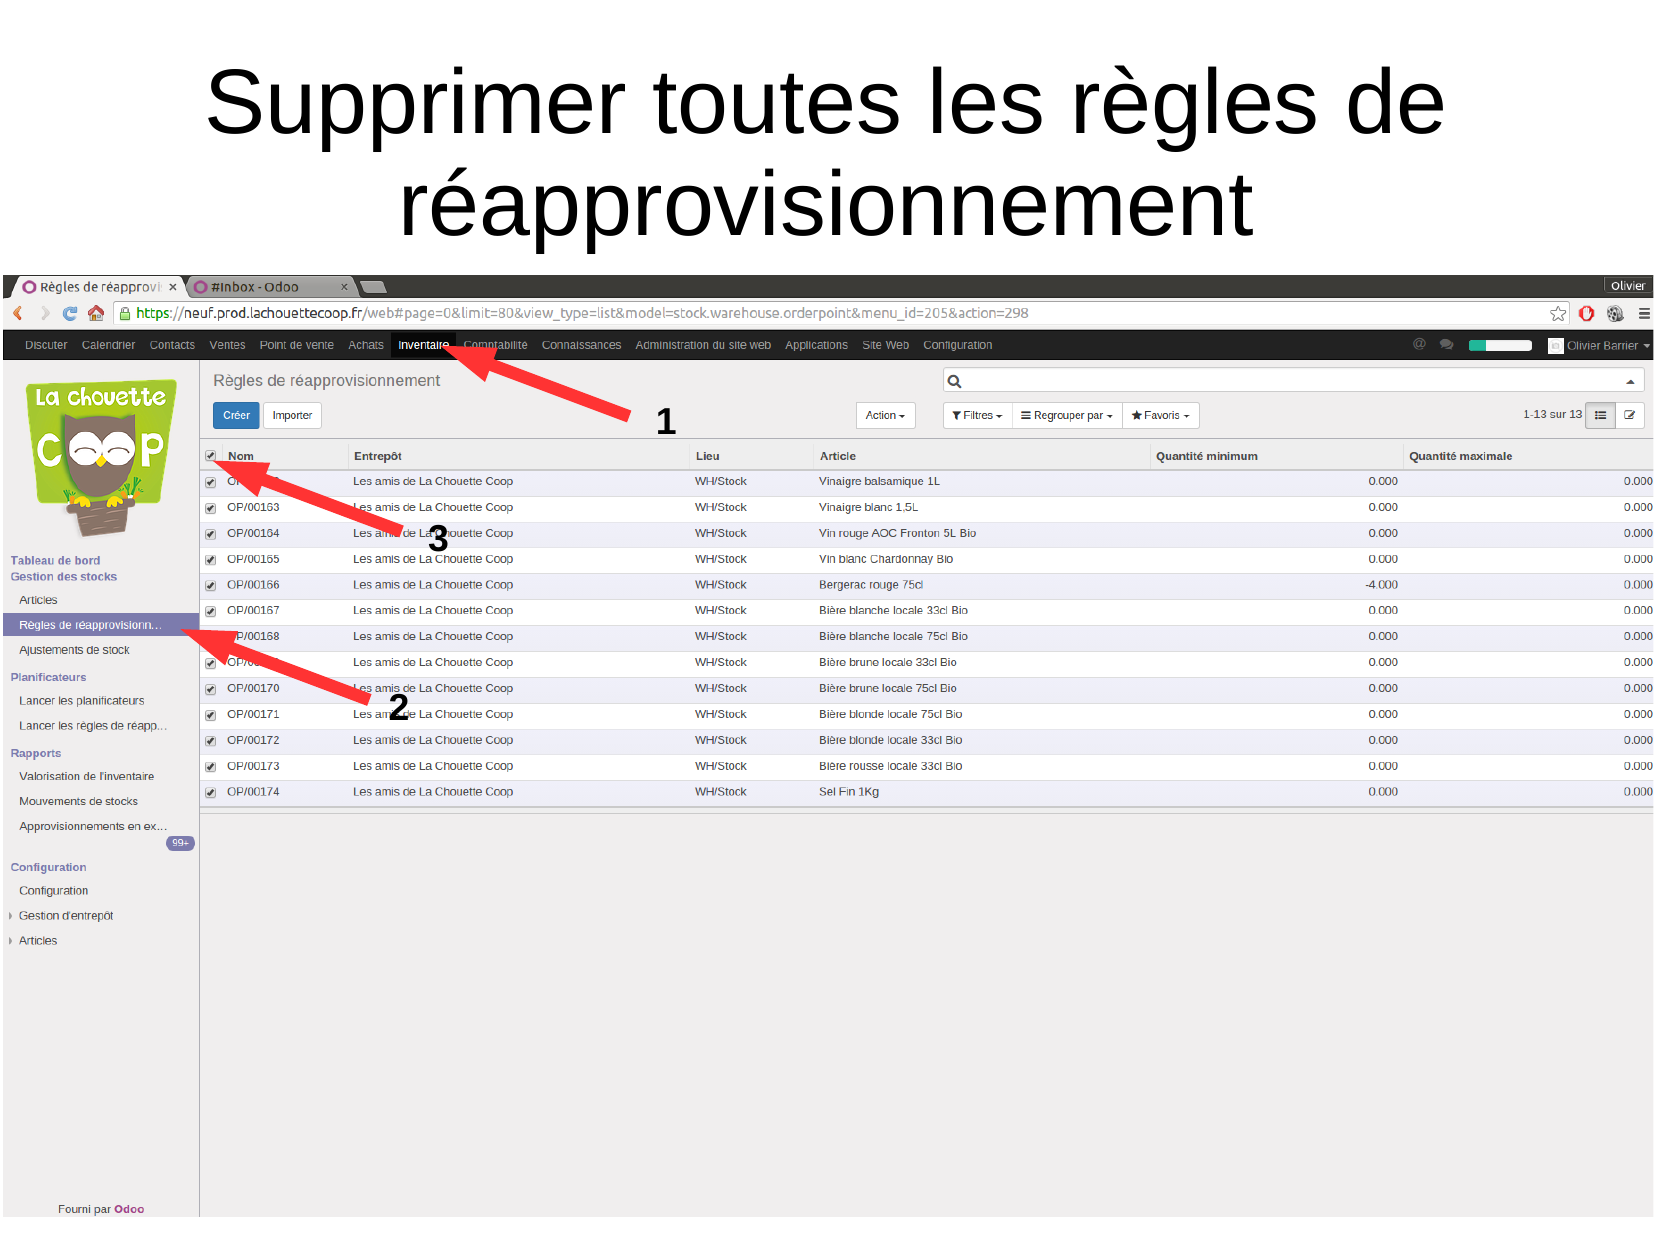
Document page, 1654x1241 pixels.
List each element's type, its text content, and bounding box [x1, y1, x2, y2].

text_box 1 [640, 392, 696, 450]
text_box 3 [413, 510, 468, 567]
text_box 2 [373, 679, 429, 760]
picture [3, 275, 1654, 1217]
title Supprimer toutes les règles de réapprovisionnement [82, 49, 1571, 257]
